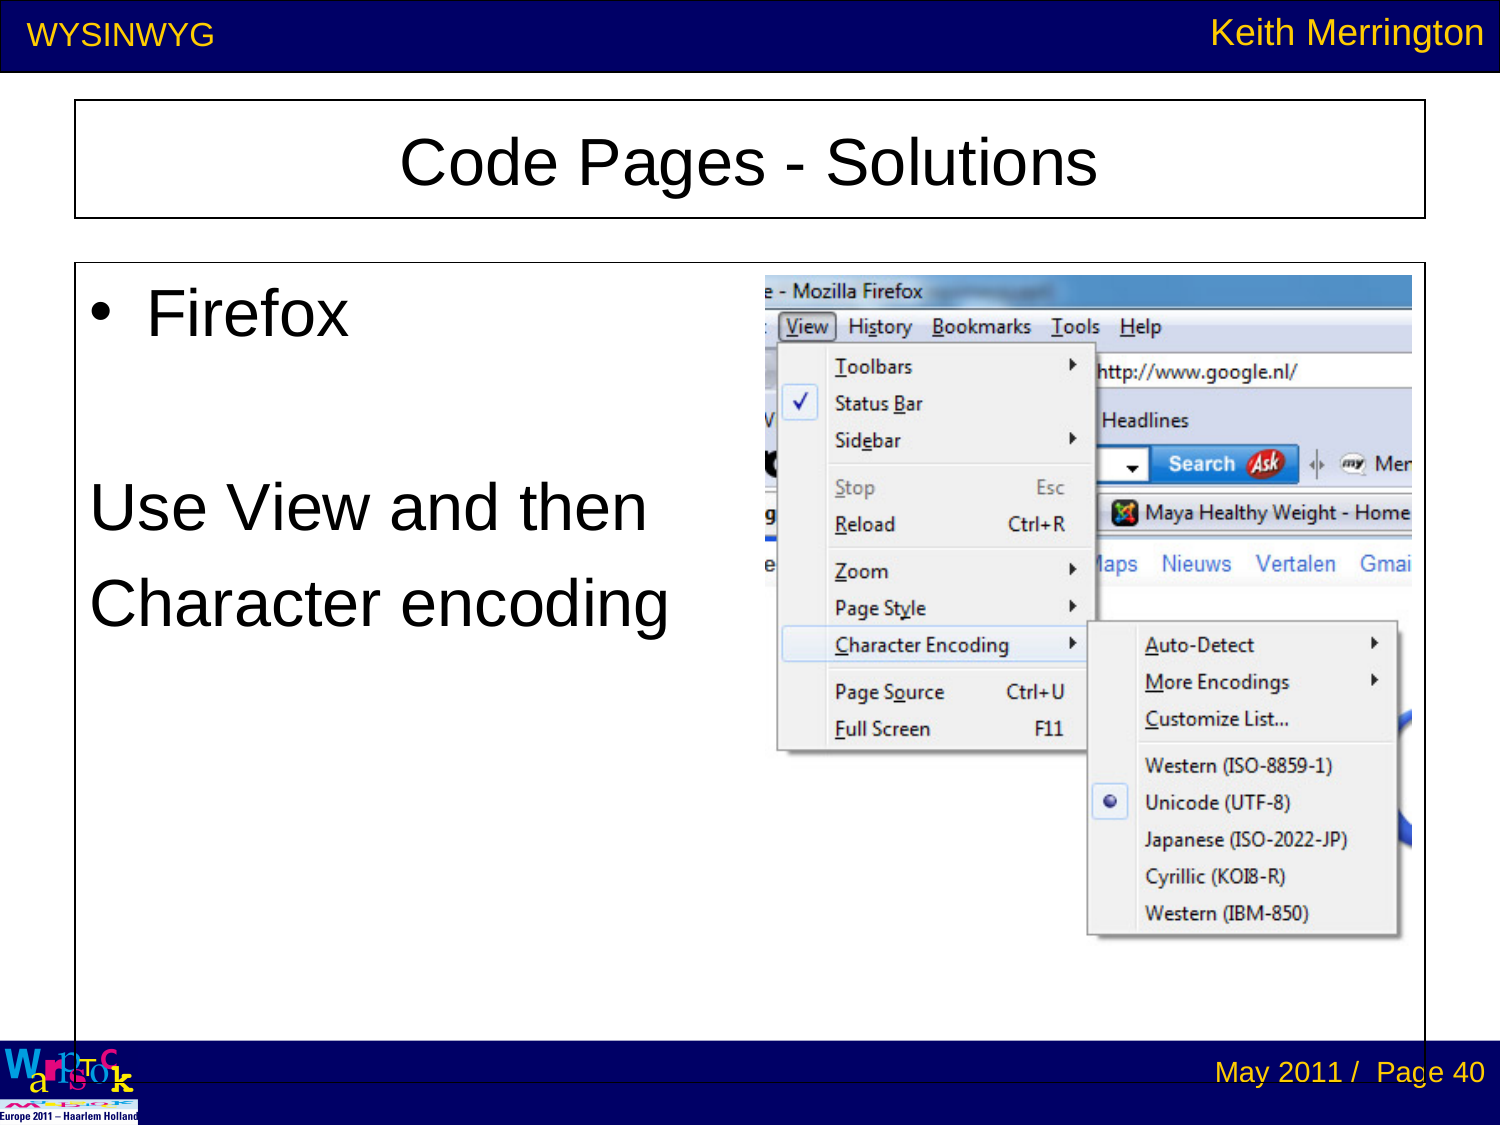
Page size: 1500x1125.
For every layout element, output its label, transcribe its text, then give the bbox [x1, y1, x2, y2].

title Code Pages - Solutions [75, 100, 1426, 219]
picture [0, 1042, 138, 1125]
list Firefox Use View and then Character encoding [75, 262, 1426, 1083]
picture [765, 275, 1412, 966]
